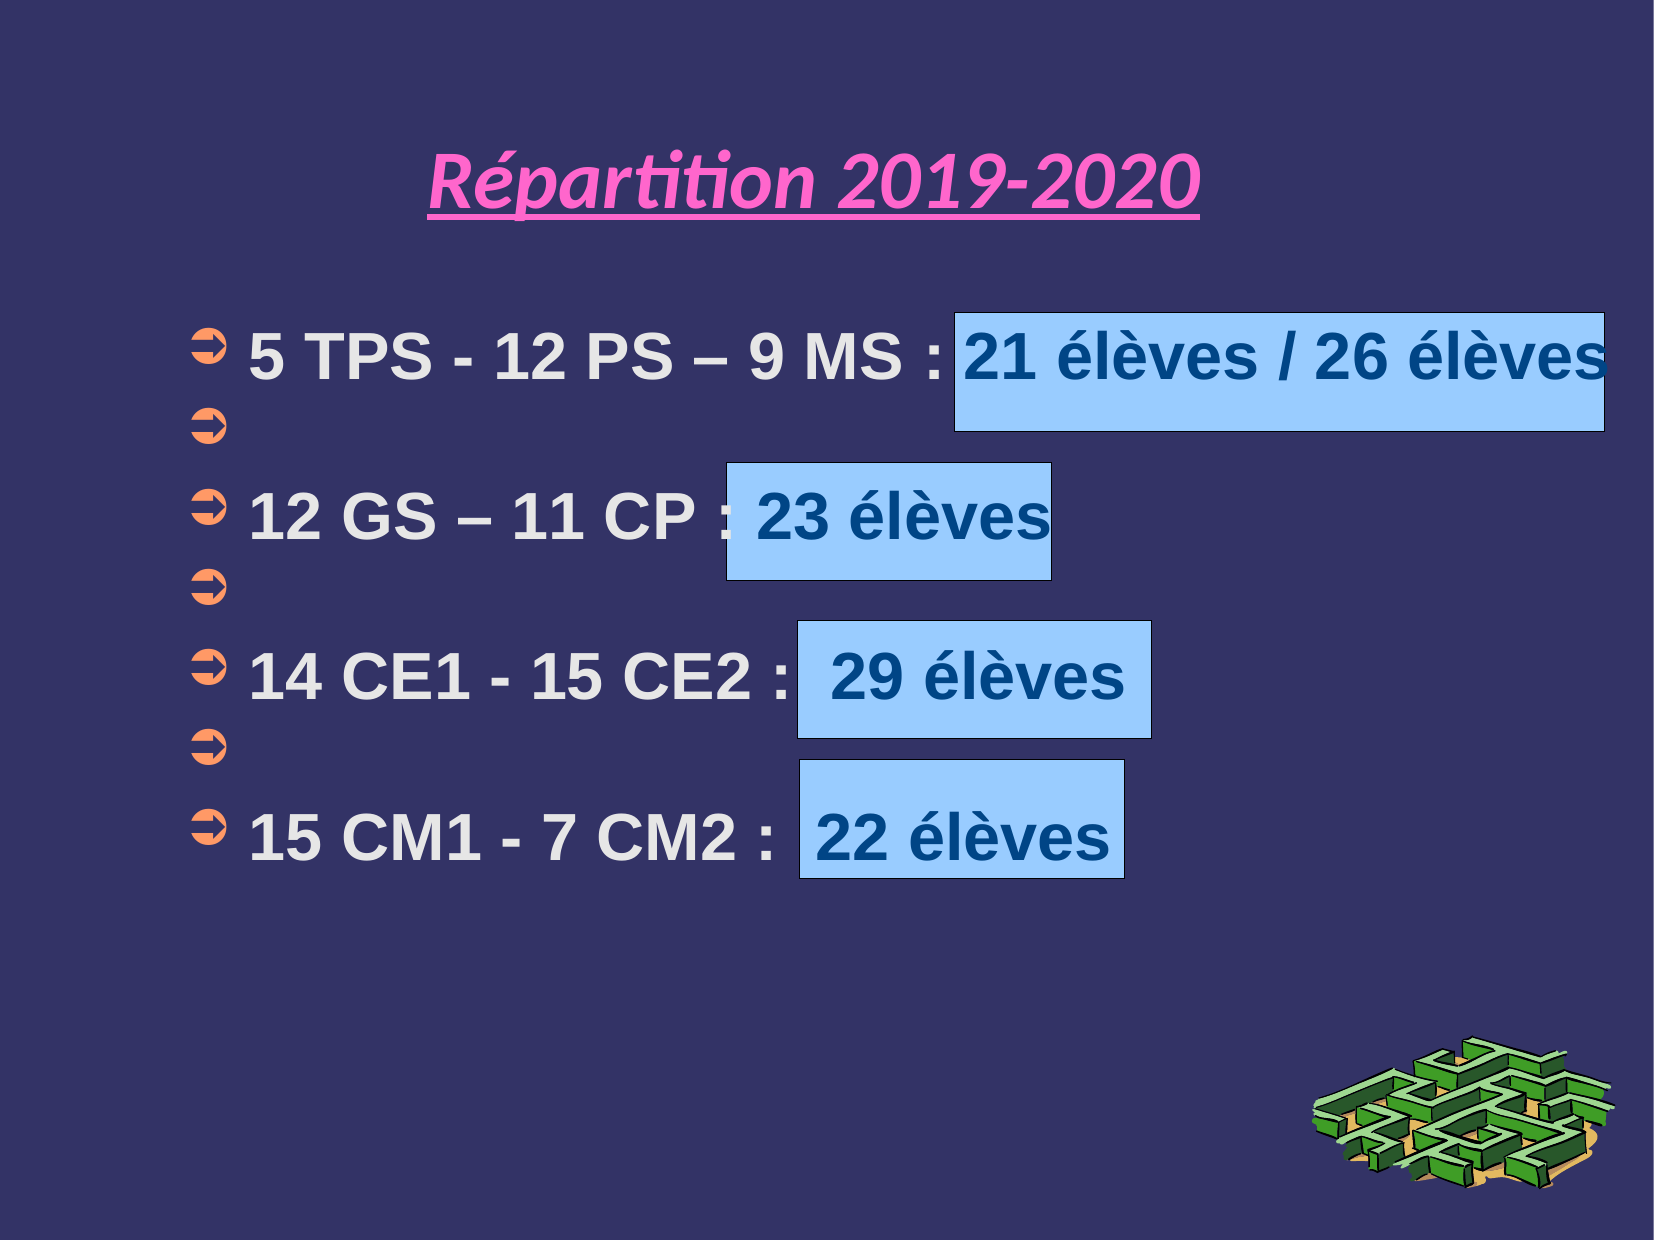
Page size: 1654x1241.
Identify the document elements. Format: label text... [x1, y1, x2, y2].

title Répartition 2019-2020 [415, 118, 1213, 234]
list 5 TPS - 12 PS – 9 MS : 21 élèves / 26 élèves 12 GS – 11 CP : 23 élèves 14 CE1 - 15 CE2 : 29 élèves 15 CM1 - 7 CM2 : 22 élèves [186, 312, 1633, 952]
